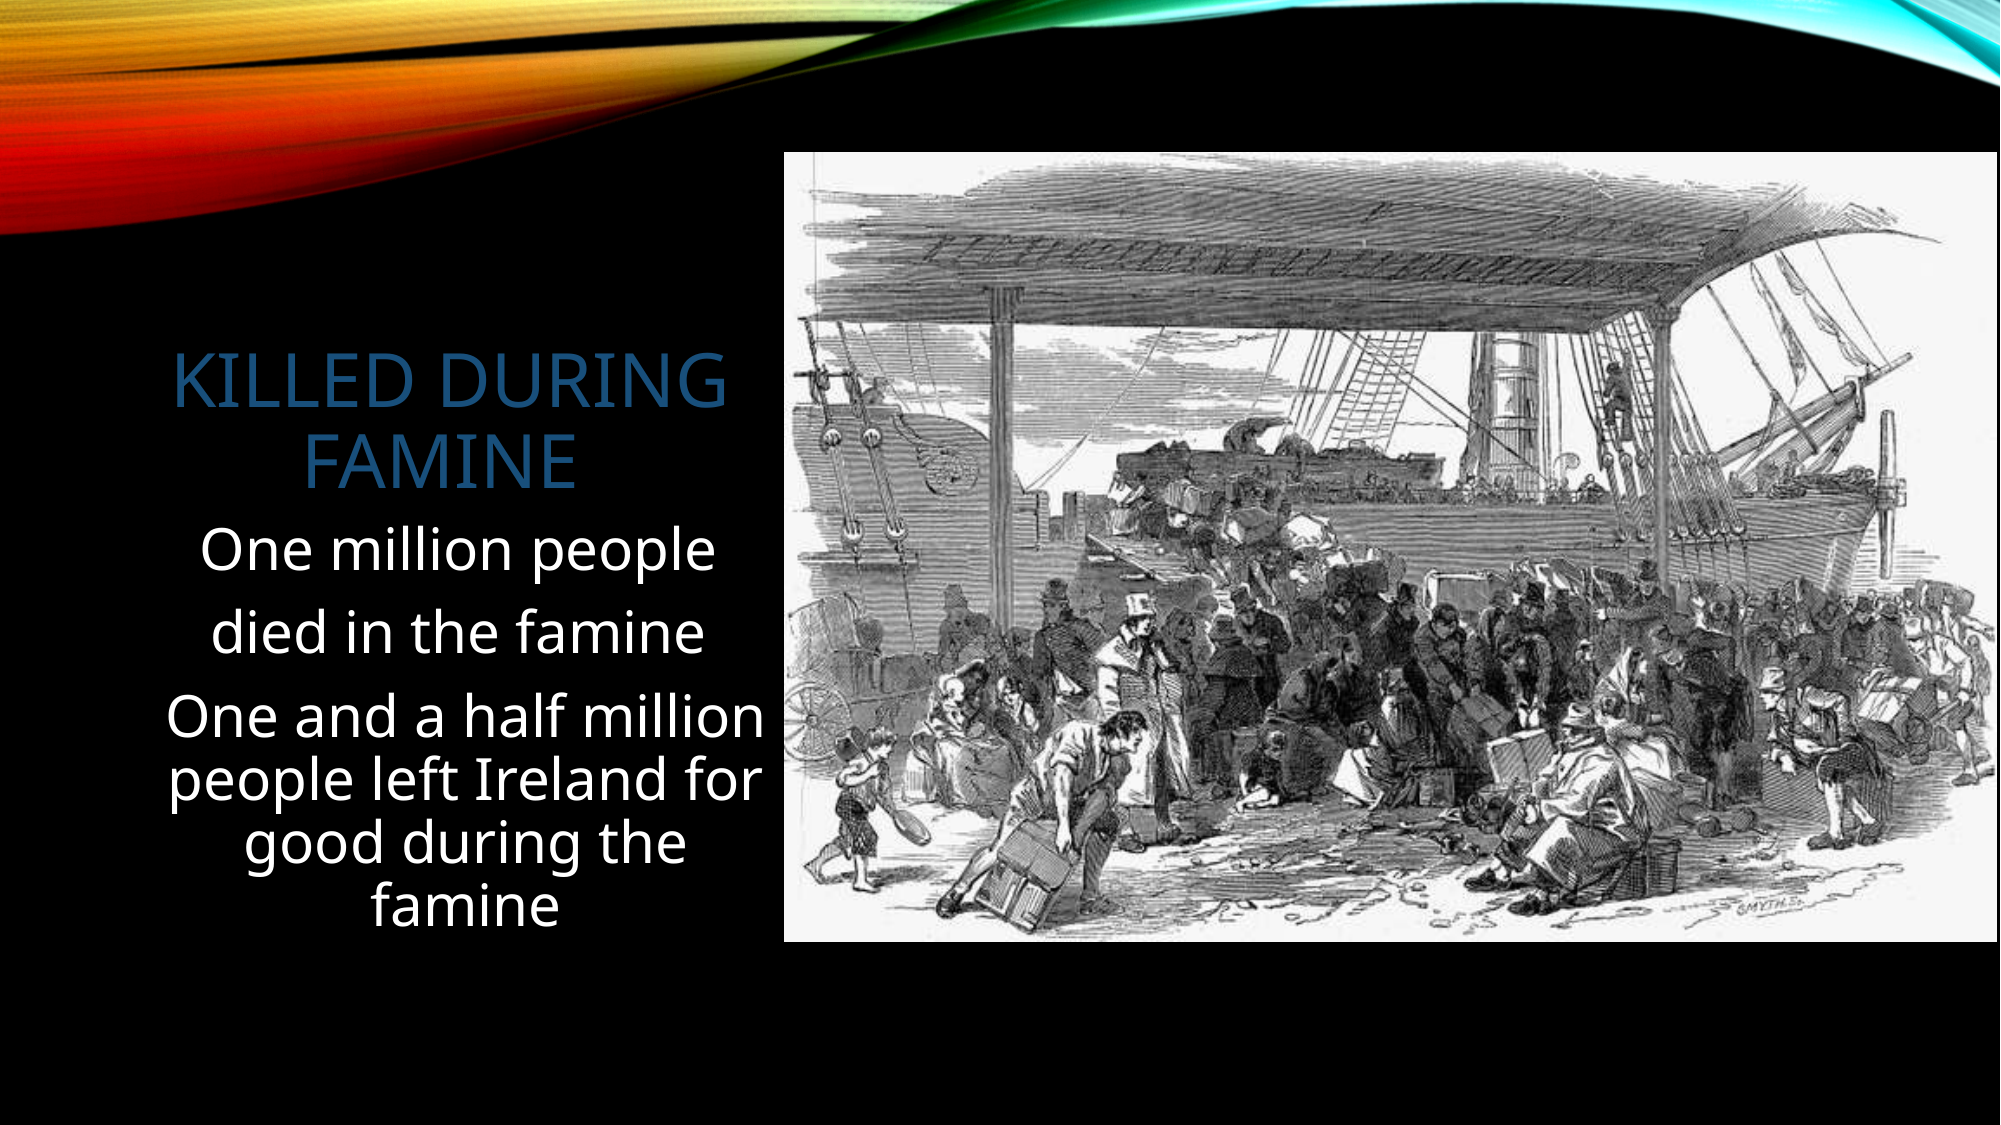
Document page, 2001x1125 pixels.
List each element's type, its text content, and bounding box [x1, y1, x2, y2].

title killed DURING FAMINE [112, 249, 784, 513]
list One million people died in the famine One and a half million people left Ireland for good during the famine [128, 512, 804, 1021]
picture [784, 152, 1997, 942]
